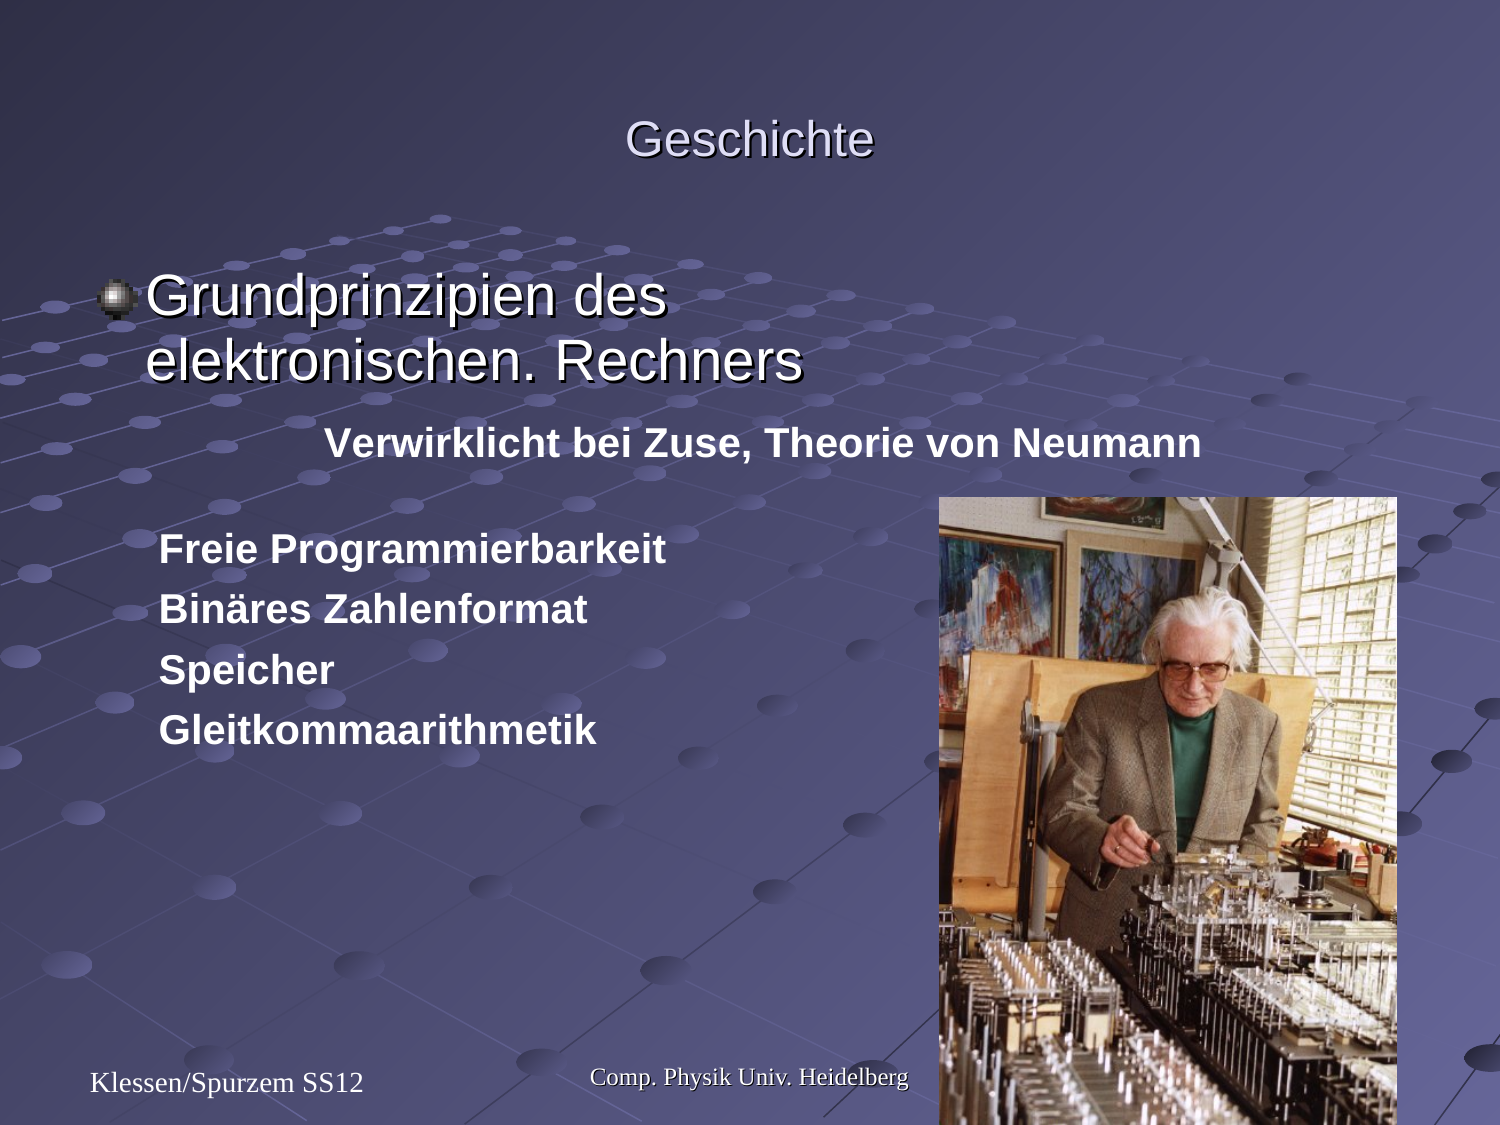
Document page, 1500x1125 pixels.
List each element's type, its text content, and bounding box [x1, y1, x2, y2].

text_box Freie Programmierbarkeit Binäres Zahlenformat Speicher Gleitkommaarithmetik [143, 514, 682, 761]
title Geschichte [75, 45, 1426, 233]
picture [939, 497, 1397, 1125]
list Grundprinzipien des elektronischen. Rechners [74, 255, 975, 1007]
text_box Verwirklicht bei Zuse, Theorie von Neumann [309, 408, 1218, 474]
